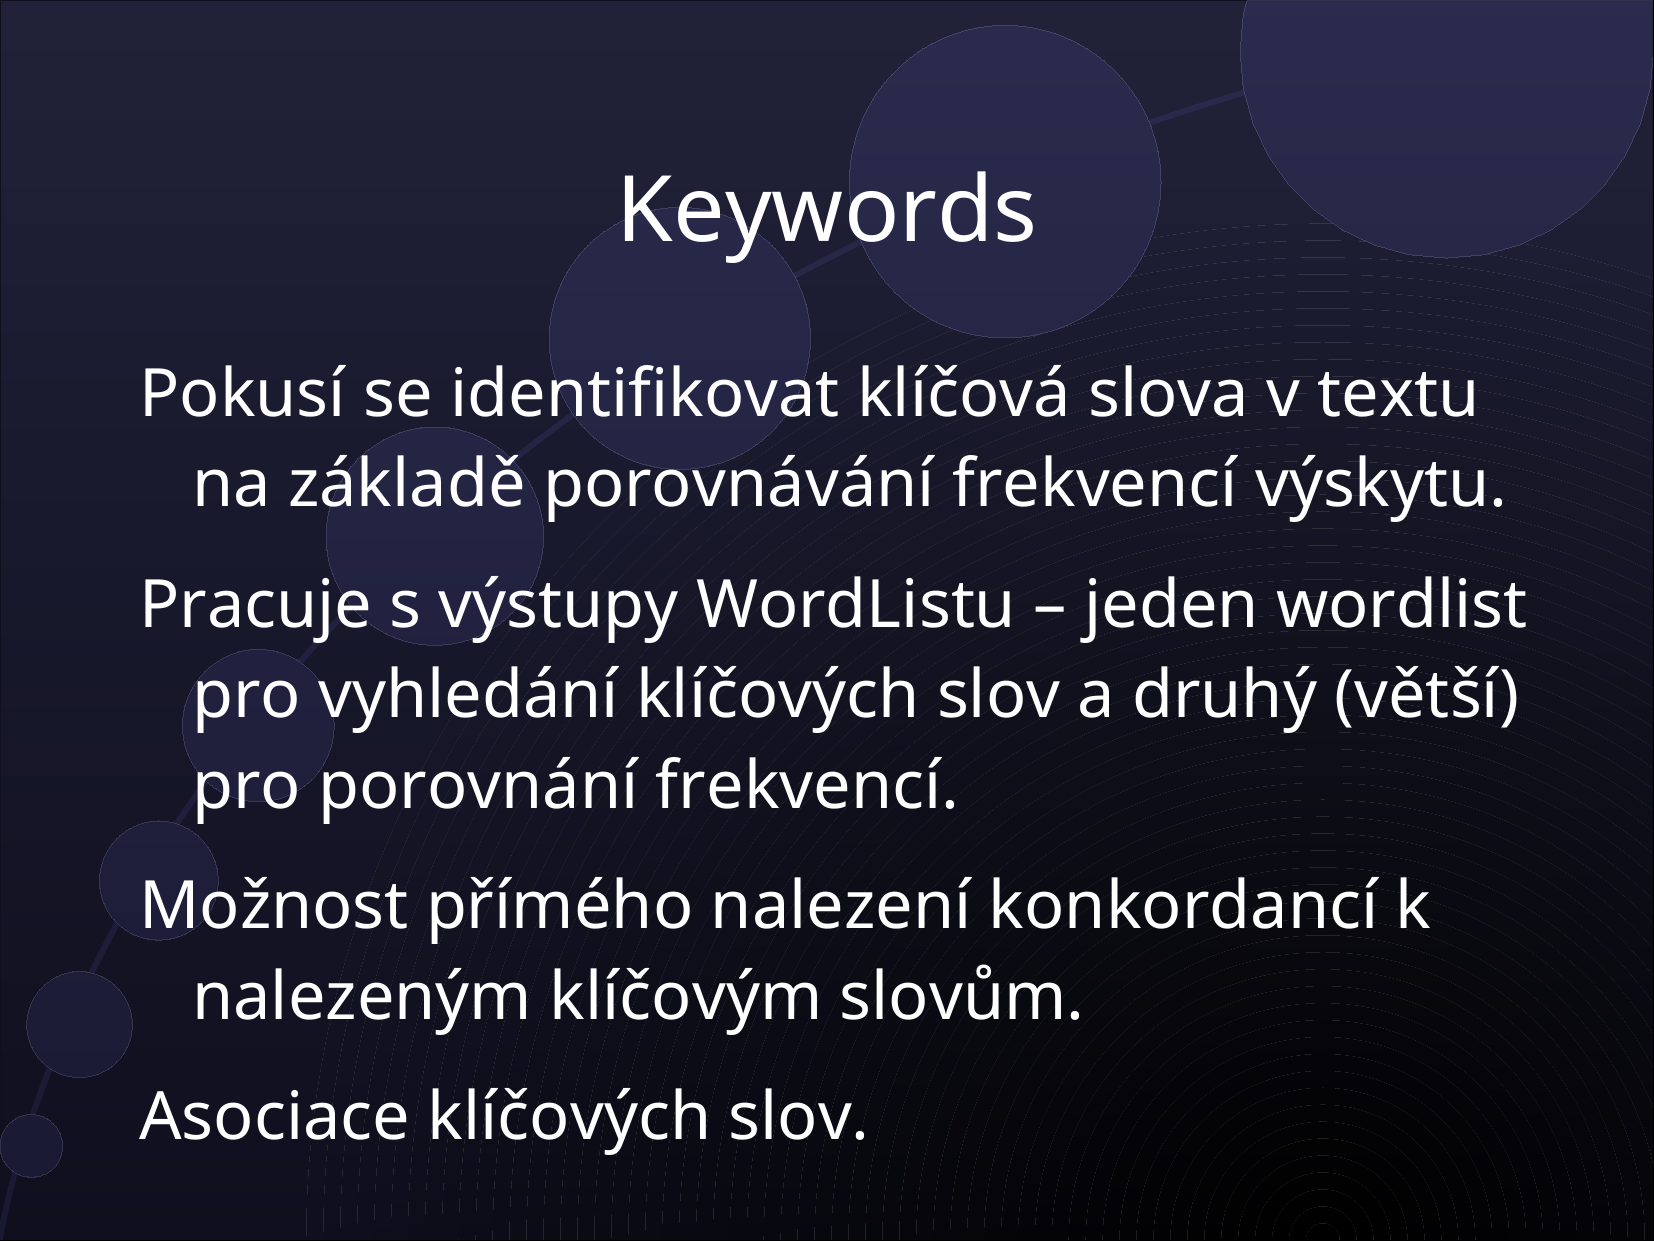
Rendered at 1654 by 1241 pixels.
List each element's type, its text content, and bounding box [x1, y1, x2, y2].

title Keywords [121, 102, 1534, 311]
list Pokusí se identifikovat klíčová slova v textu na základě porovnávání frekvencí výskytu. Pracuje s výstupy WordListu – jeden wordlist pro vyhledání klíčových slov a druhý (větší) pro porovnání frekvencí. Možnost přímého nalezení konkordancí k nalezeným klíčovým slovům. Asociace klíčových slov. ... [121, 344, 1534, 1185]
